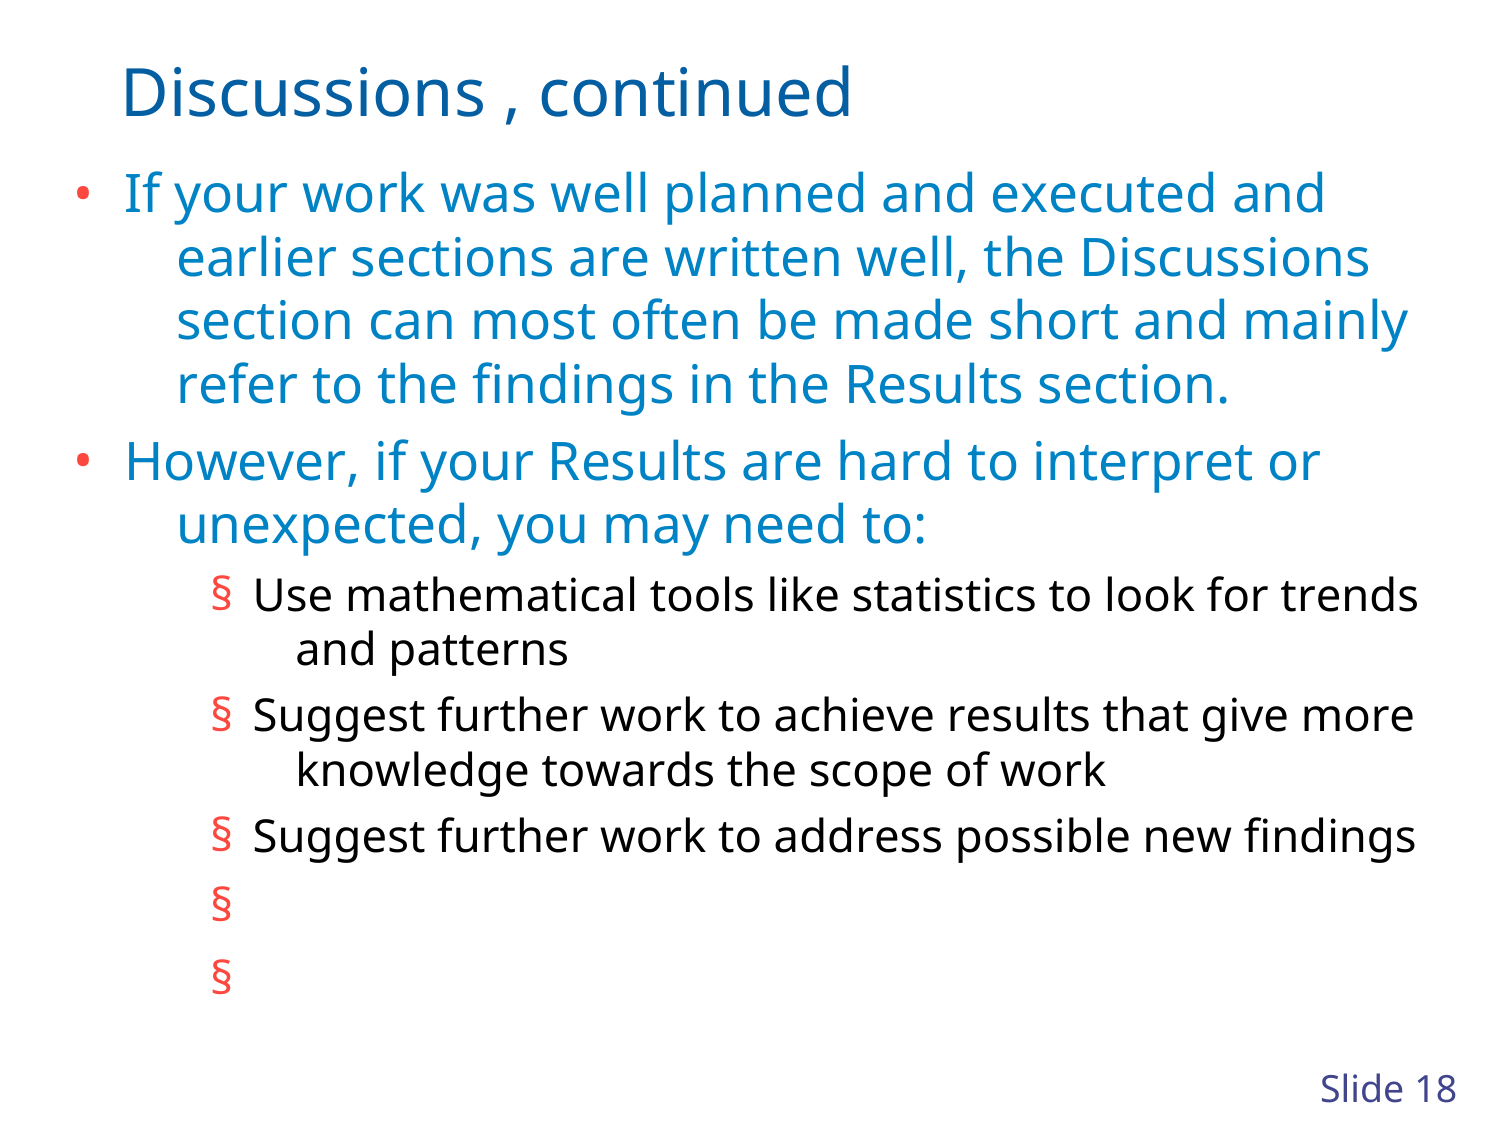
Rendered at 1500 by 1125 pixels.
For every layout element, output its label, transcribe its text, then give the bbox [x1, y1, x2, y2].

title Discussions , continued [105, 23, 1413, 138]
list If your work was well planned and executed and earlier sections are written well, the Discussions section can most often be made short and mainly refer to the findings in the Results section. However, if your Results are hard to interpret or unexpected, you may need to: Use mathematical tools like statistics to look for trends and patterns Suggest further work to achieve results that give more knowledge towards the scope of work Suggest further work to address possible new findings [58, 152, 1442, 929]
